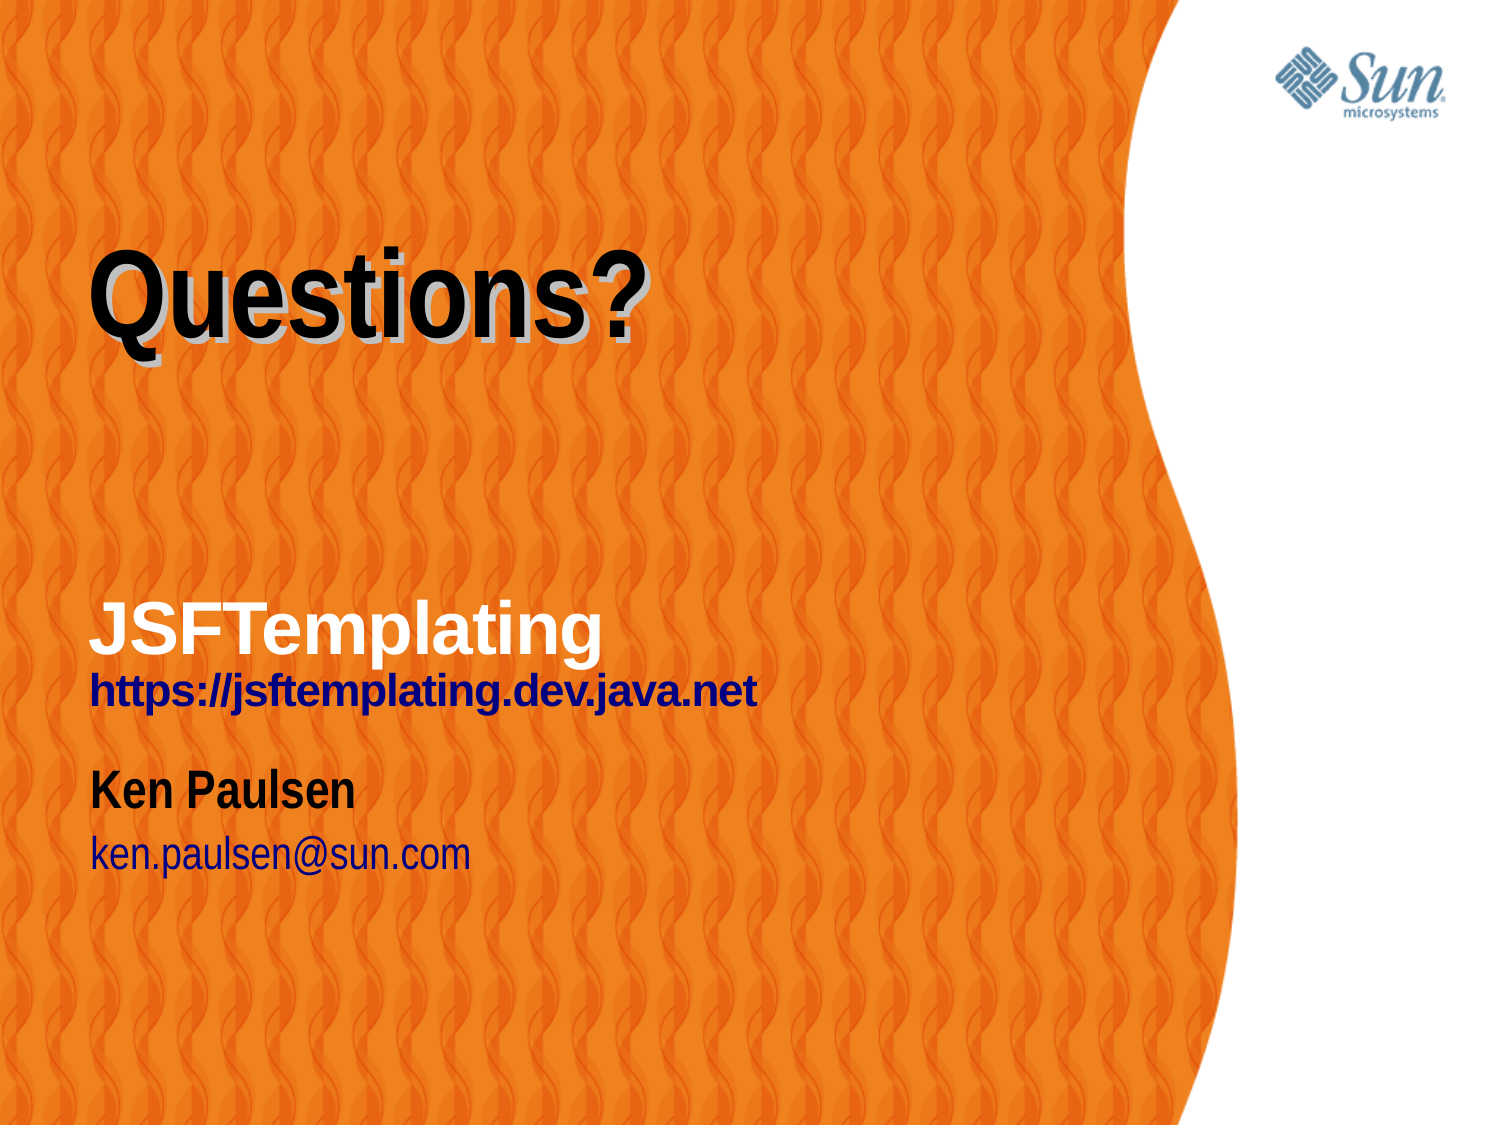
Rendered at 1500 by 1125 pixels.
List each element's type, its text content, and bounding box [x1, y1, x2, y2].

picture [0, 0, 1500, 1125]
title JSFTemplating https://jsftemplating.dev.java.net [88, 470, 1086, 716]
list Ken Paulsen ken.paulsen@sun.com [90, 766, 1080, 987]
list Questions? [72, 240, 1051, 451]
